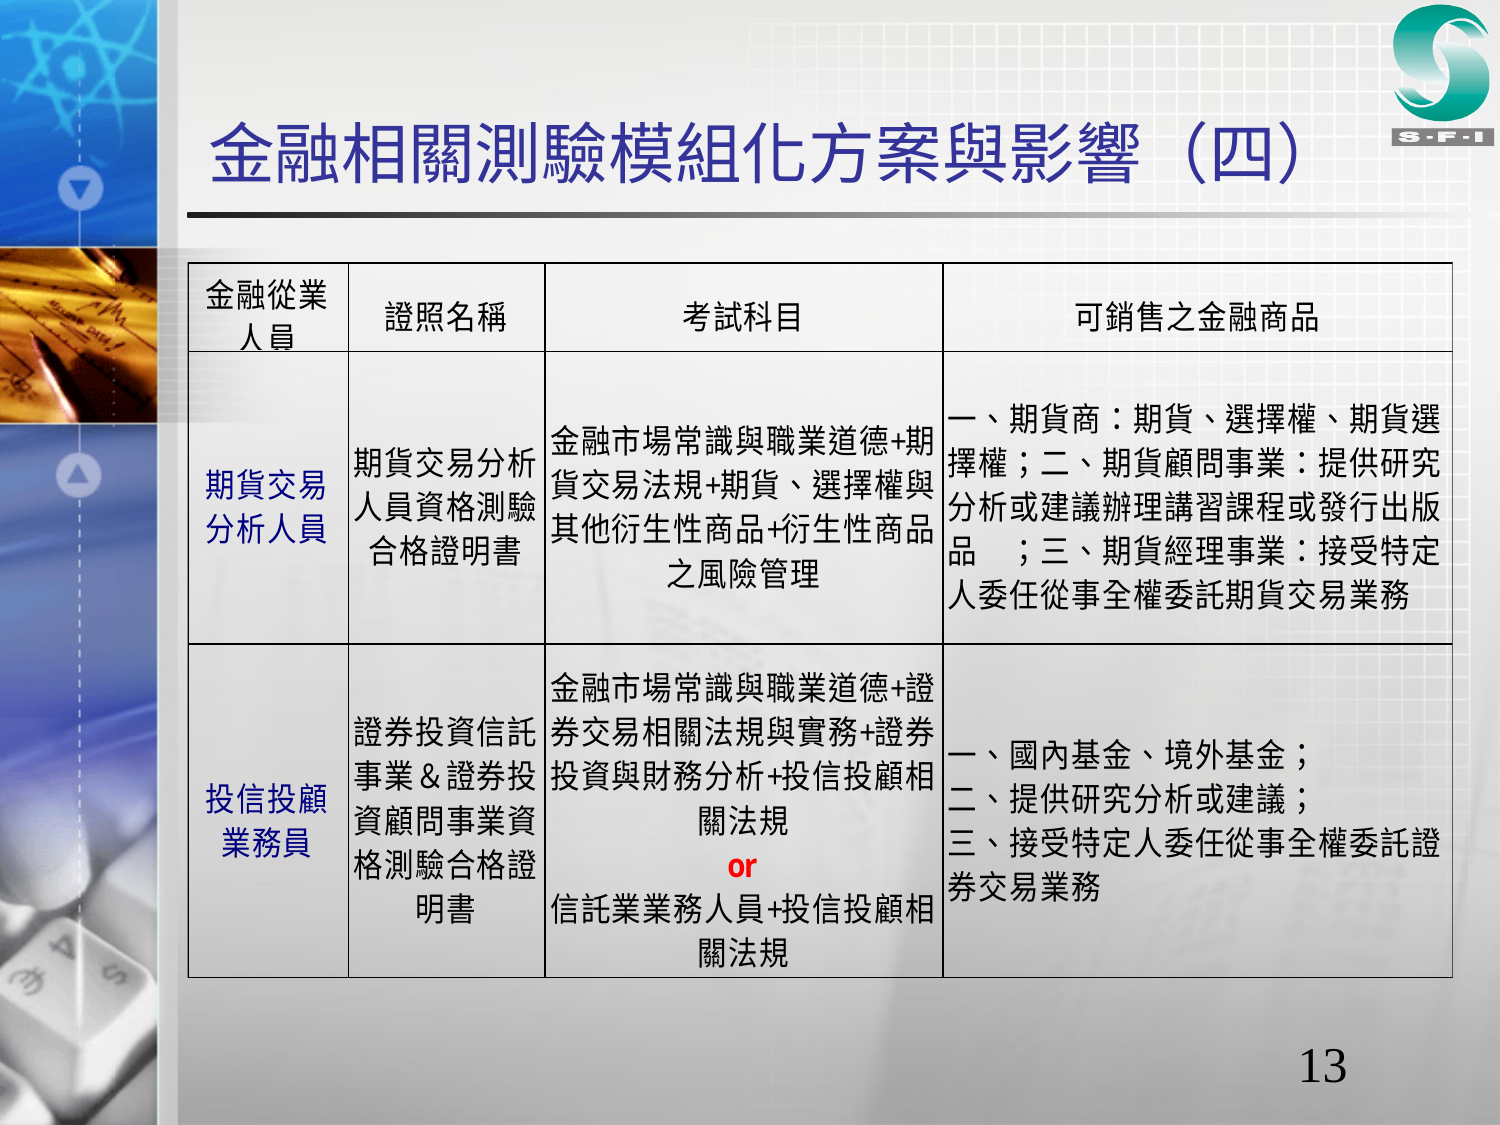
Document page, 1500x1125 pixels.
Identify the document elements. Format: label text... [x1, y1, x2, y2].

picture [0, 0, 1500, 1125]
chart [187, 262, 1454, 979]
title 金融相關測驗模組化方案與影響（四） [188, 101, 1363, 201]
